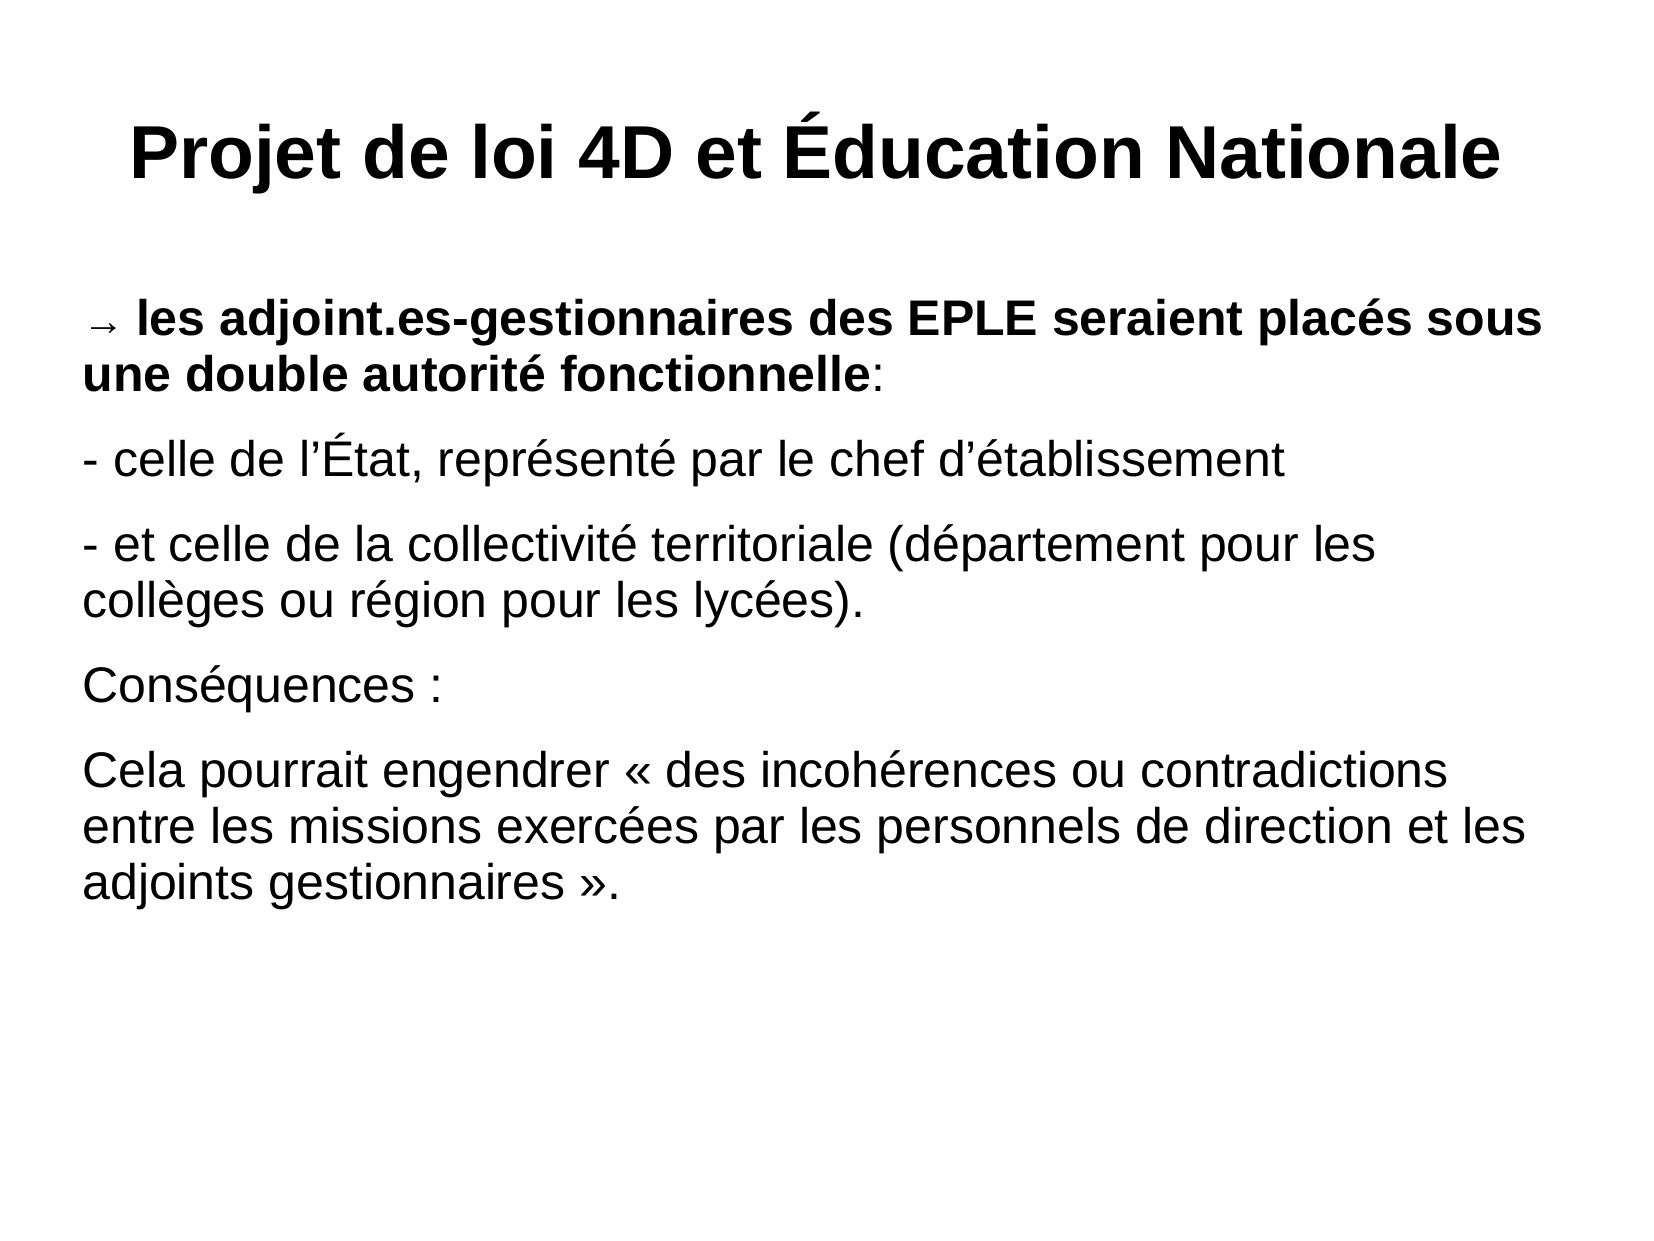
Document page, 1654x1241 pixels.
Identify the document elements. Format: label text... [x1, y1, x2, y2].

list → les adjoint.es-gestionnaires des EPLE seraient placés sous une double autorité fonctionnelle: - celle de l’État, représenté par le chef d’établissement - et celle de la collectivité territoriale (département pour les collèges ou région pour les lycées). Conséquences : Cela pourrait engendrer « des incohérences ou contradictions entre les missions exercées par les personnels de direction et les adjoints gestionnaires ». [82, 290, 1571, 1140]
title Projet de loi 4D et Éducation Nationale [82, 49, 1571, 257]
